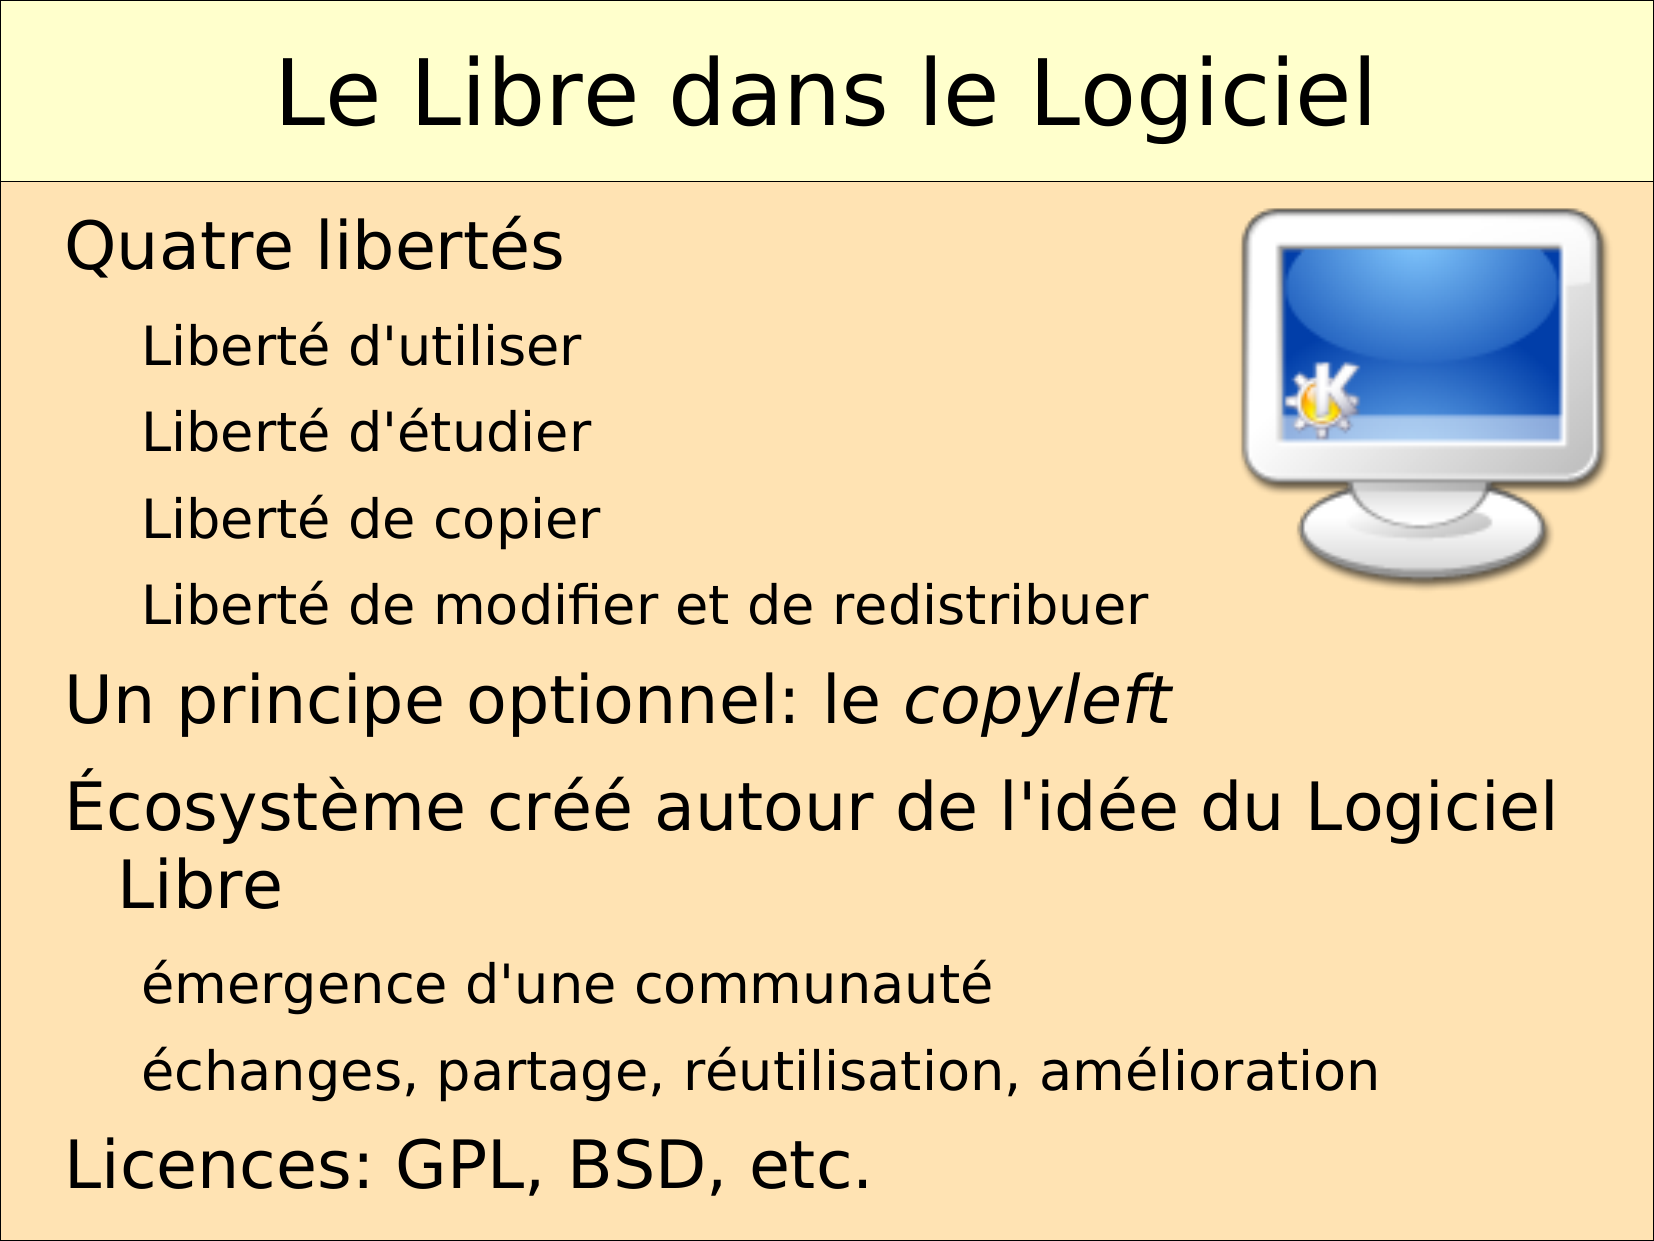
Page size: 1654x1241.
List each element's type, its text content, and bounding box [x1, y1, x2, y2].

title Le Libre dans le Logiciel [0, 33, 1654, 154]
list Quatre libertés Liberté d'utiliser Liberté d'étudier Liberté de copier Liberté de modifier et de redistribuer Un principe optionnel: le copyleft Écosystème créé autour de l'idée du Logiciel Libre émergence d'une communauté échanges, partage, réutilisation, amélioration Licences: GPL, BSD, etc. [46, 207, 1599, 1205]
picture [1225, 204, 1619, 597]
